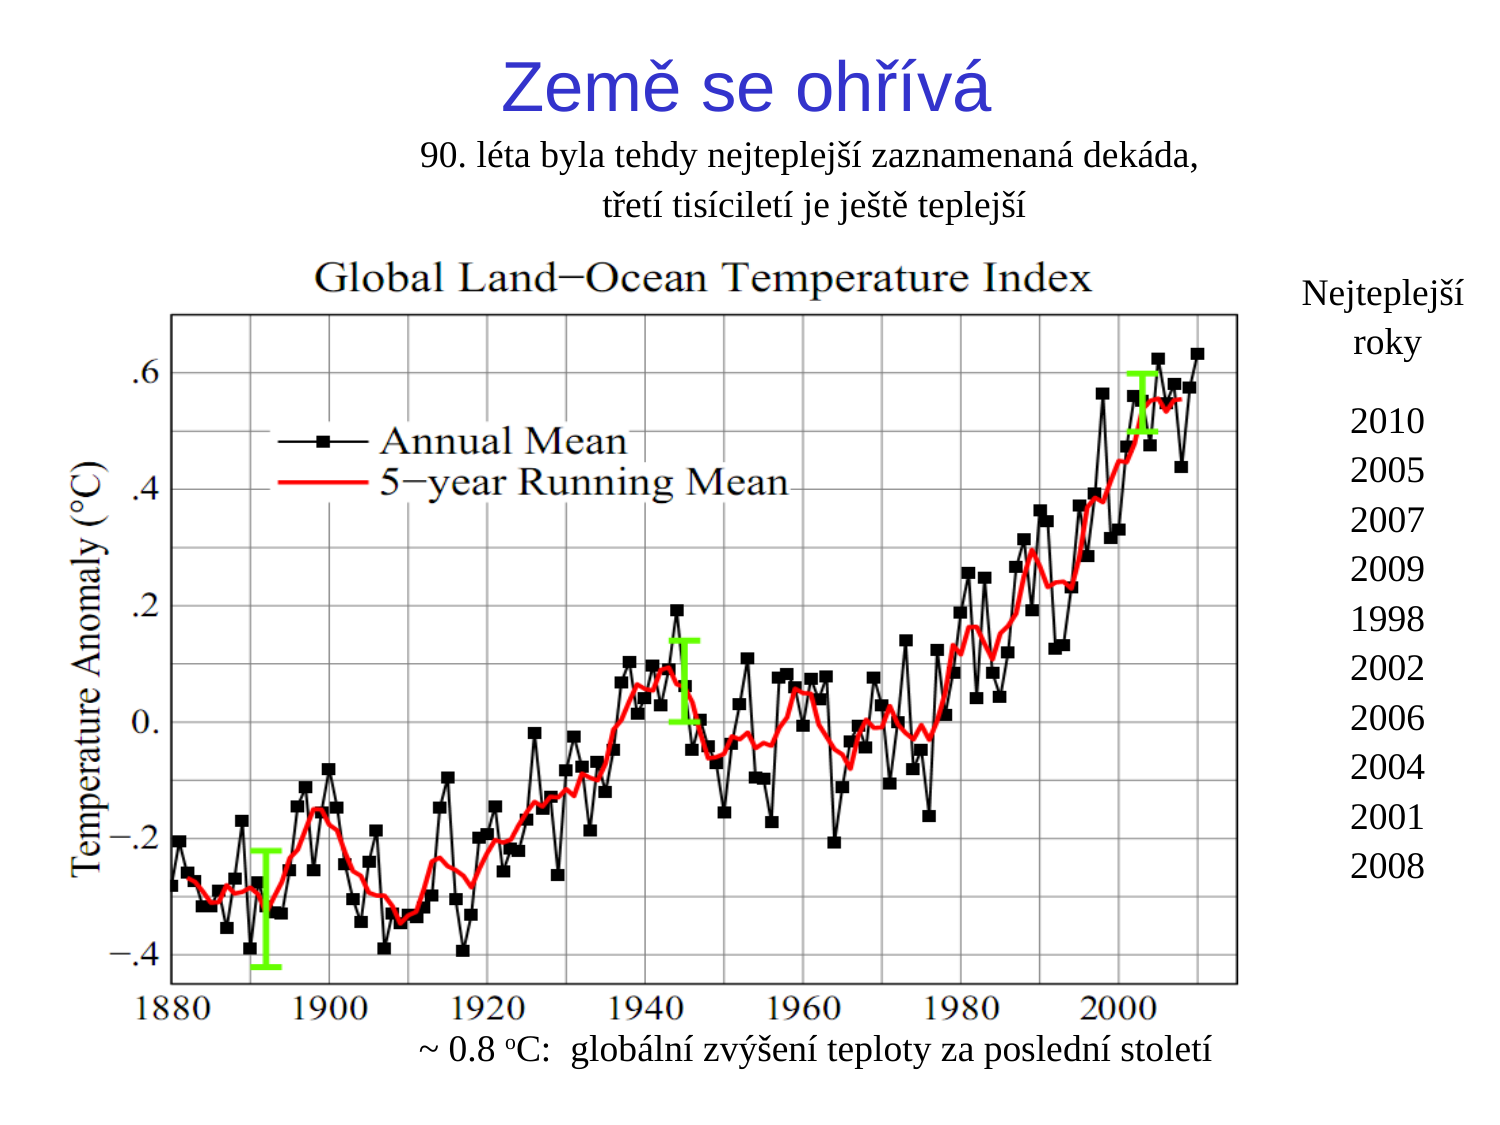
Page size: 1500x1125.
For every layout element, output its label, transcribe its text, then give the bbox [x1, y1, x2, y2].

text_box Nejteplejší roky [1279, 255, 1500, 370]
text_box Země se ohřívá [0, 19, 1494, 157]
text_box 2010 2005 2007 2009 1998 2002 2006 2004 2001 2008 [1299, 383, 1477, 944]
picture [59, 236, 1279, 1034]
text_box ~ 0.8 oC: globální zvýšení teploty za poslední století [150, 1011, 1483, 1077]
text_box 90. léta byla tehdy nejteplejší zaznamenaná dekáda, třetí tisíciletí je ještě teplejší [147, 157, 1483, 233]
